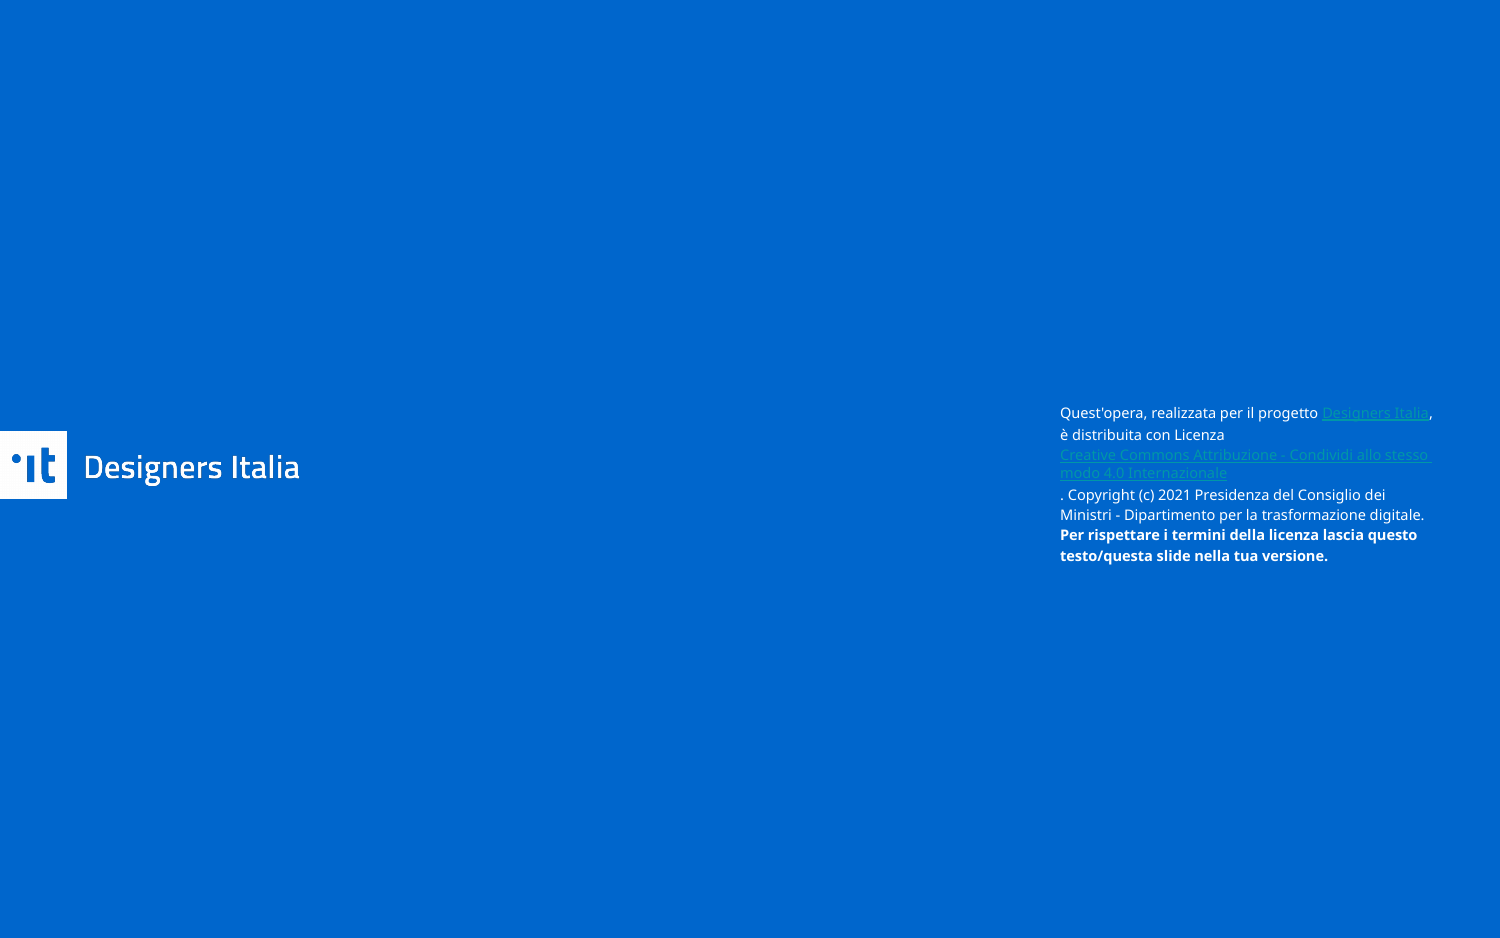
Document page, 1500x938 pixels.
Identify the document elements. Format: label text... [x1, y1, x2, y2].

picture [0, 431, 317, 499]
text_box Quest'opera, realizzata per il progetto Designers Italia, è distribuita con Licenza Creative Commons Attribuzione - Condividi allo stesso modo 4.0 Internazionale. Copyright (c) 2021 Presidenza del Consiglio dei Ministri - Dipartimento per la trasformazione digitale. Per rispettare i termini della licenza lascia questo testo/questa slide nella tua versione. [1045, 385, 1454, 562]
